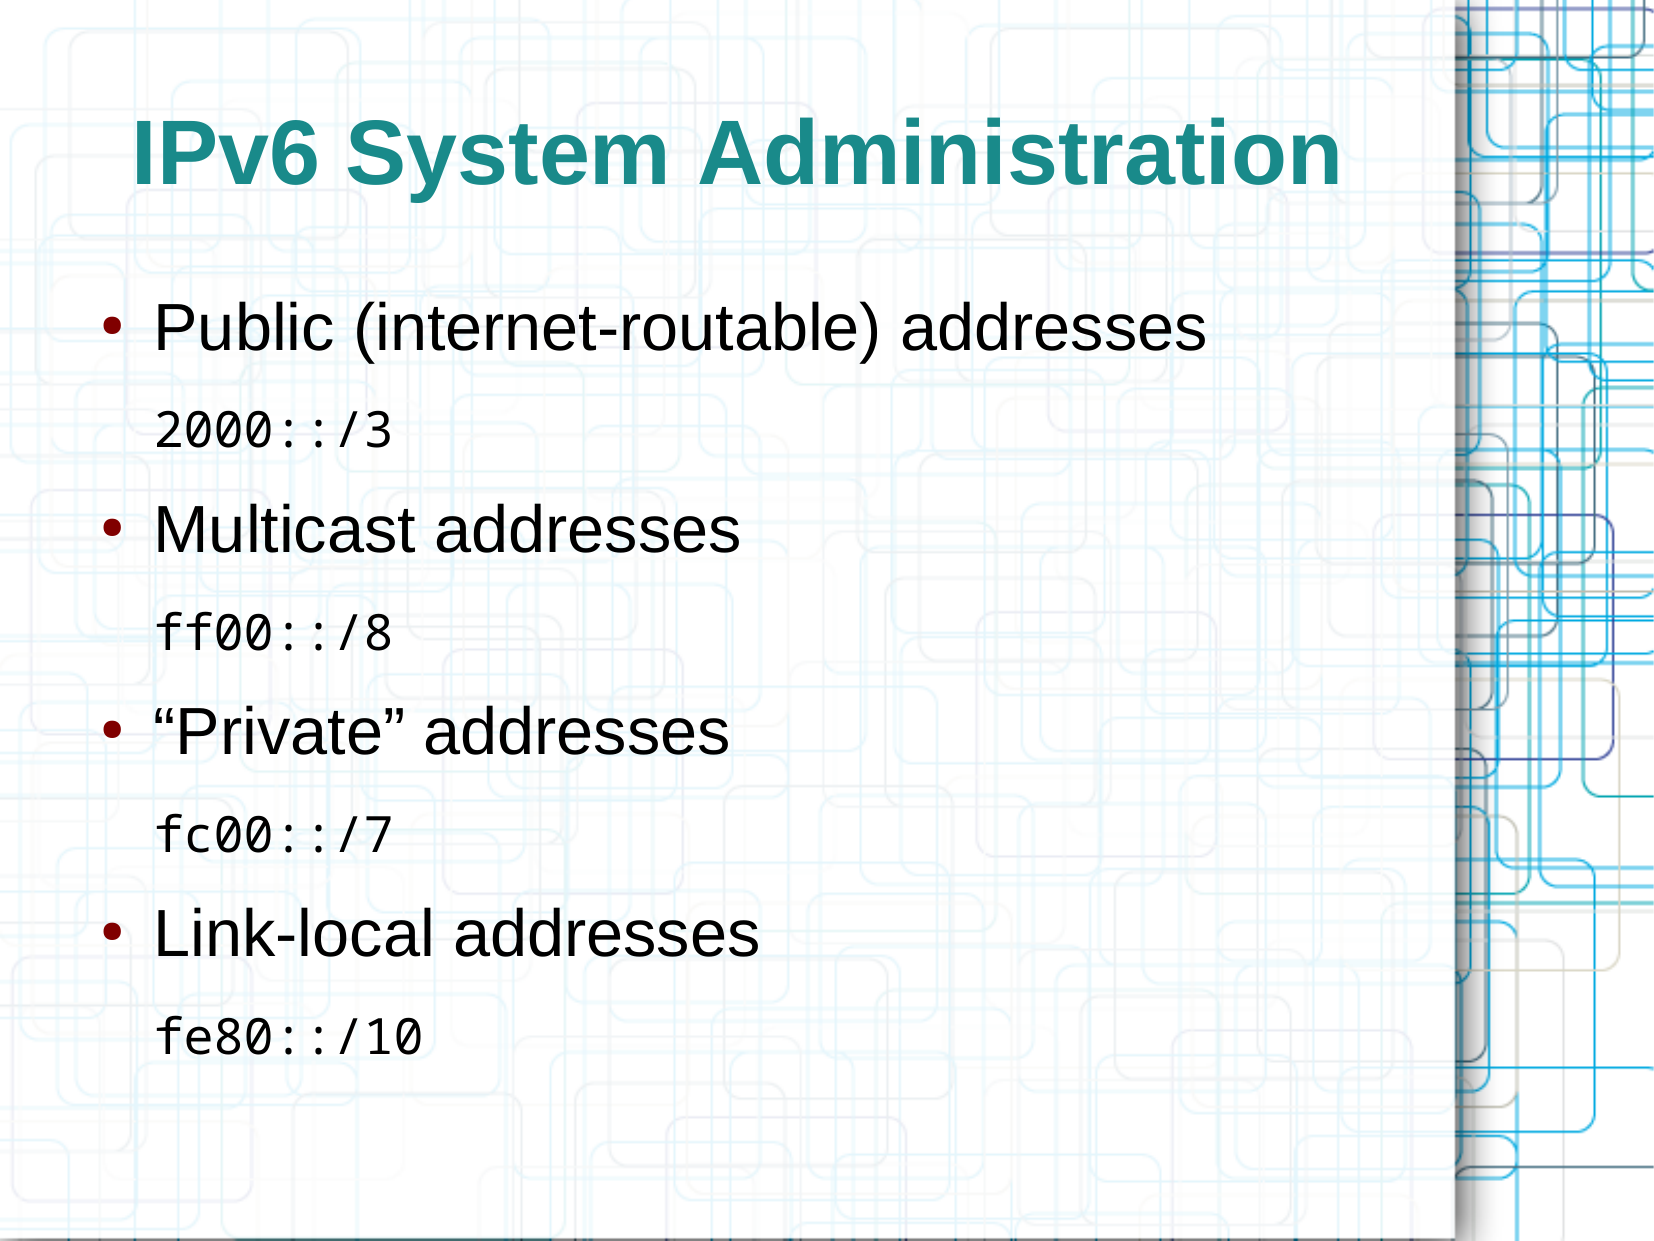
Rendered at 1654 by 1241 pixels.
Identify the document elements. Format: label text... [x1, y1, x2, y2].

picture [0, 0, 1654, 1241]
title IPv6 System Administration [59, 49, 1418, 257]
list Public (internet-routable) addresses 2000::/3 Multicast addresses ff00::/8 “Private” addresses fc00::/7 Link-local addresses fe80::/10 [82, 290, 1418, 1109]
